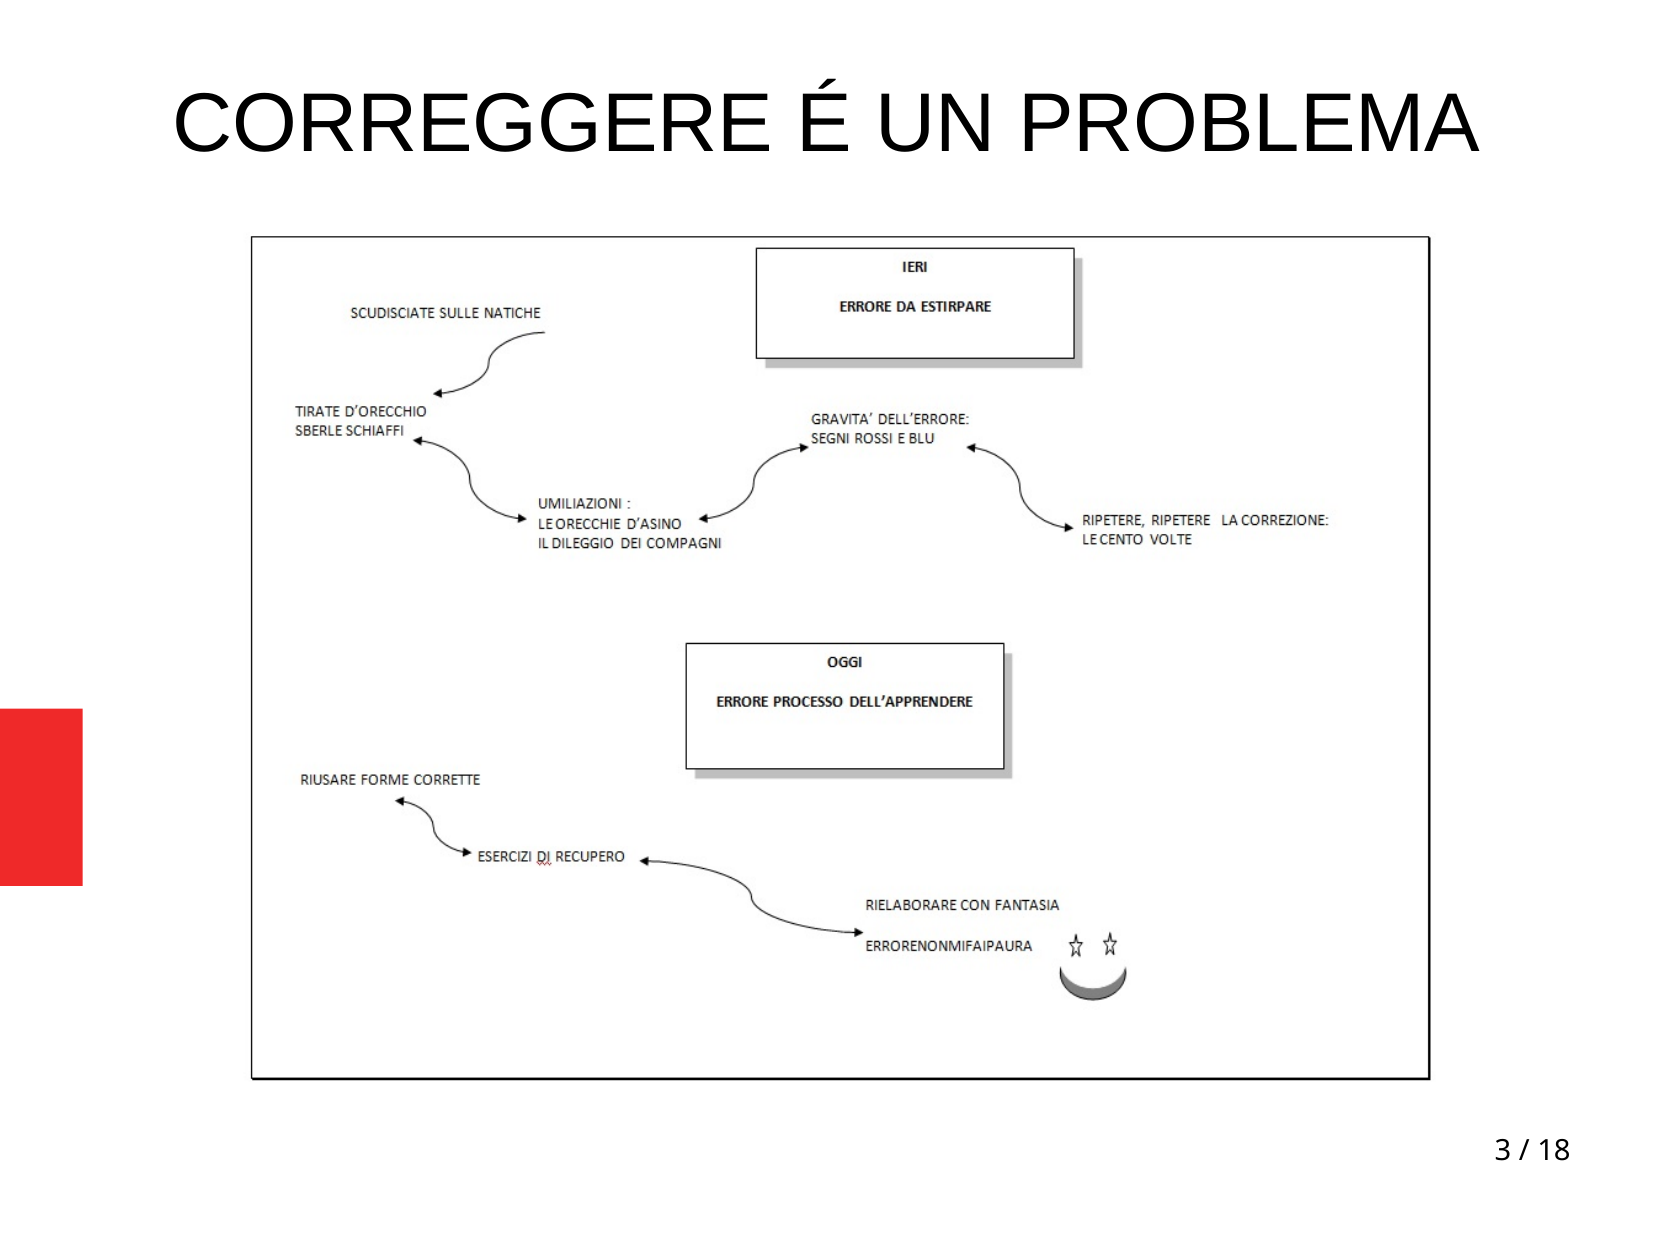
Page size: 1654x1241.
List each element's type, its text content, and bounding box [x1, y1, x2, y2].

text_box CORREGGERE É UN PROBLEMA [11, 68, 1642, 223]
picture [224, 212, 1454, 1111]
